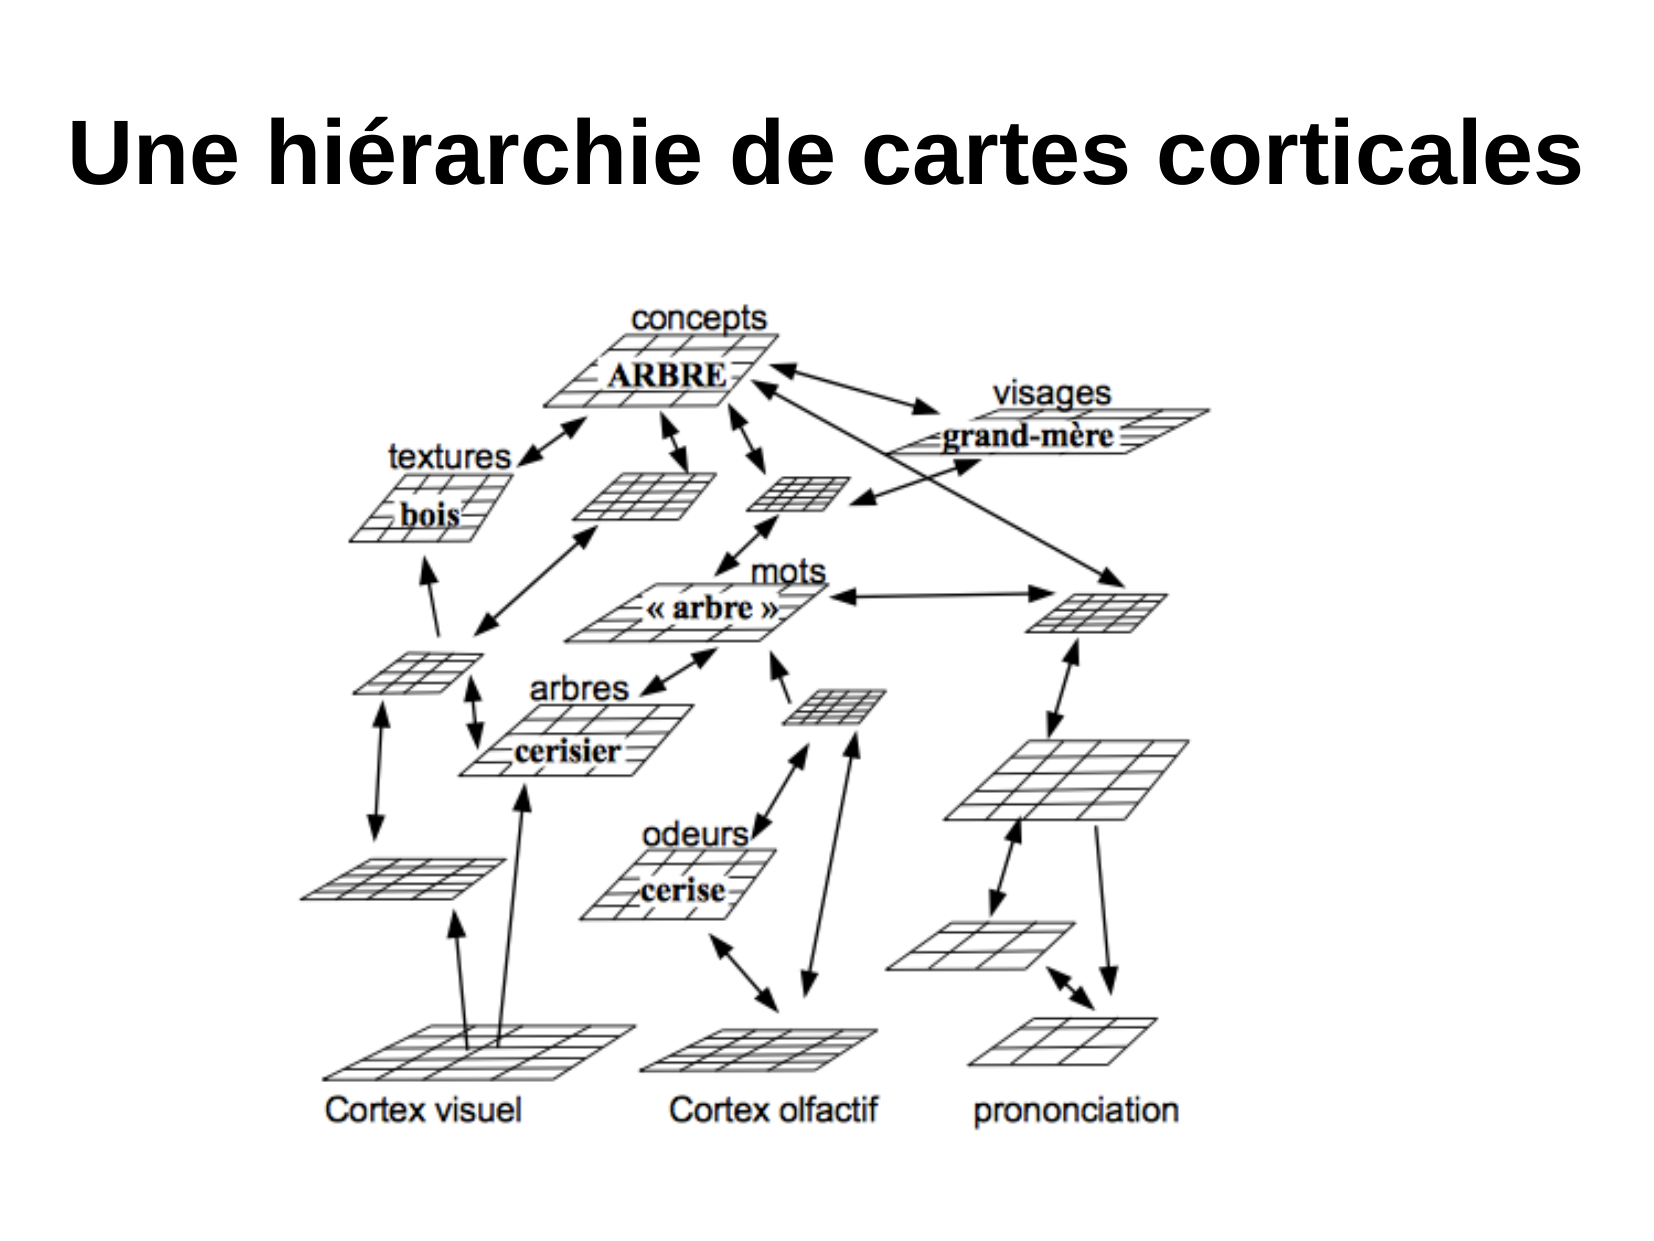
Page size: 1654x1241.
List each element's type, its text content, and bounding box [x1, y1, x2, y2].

picture [283, 283, 1234, 1146]
title Une hiérarchie de cartes corticales [35, 49, 1619, 257]
